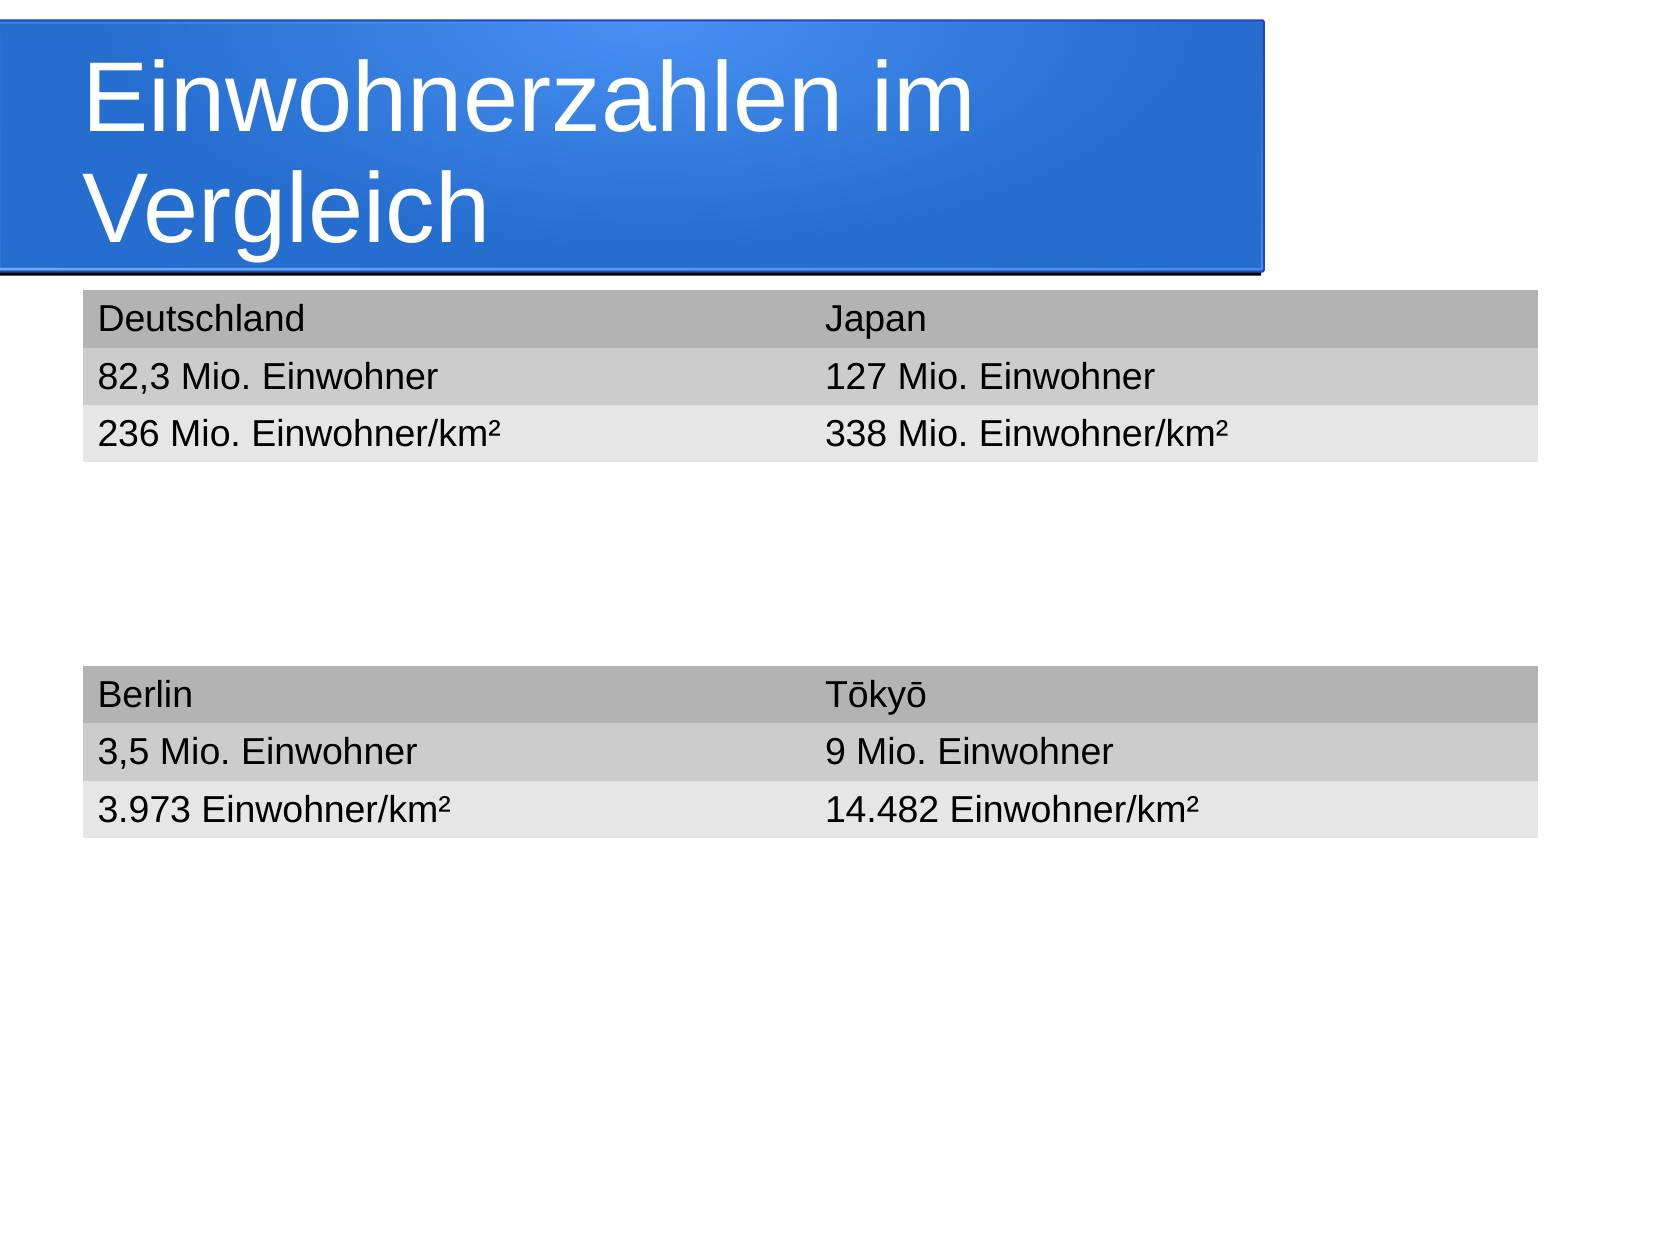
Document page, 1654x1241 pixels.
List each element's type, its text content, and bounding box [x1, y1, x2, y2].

table_cell 9 Mio. Einwohner [810, 723, 1538, 781]
table_cell 3,5 Mio. Einwohner [83, 723, 810, 781]
table_header Berlin [83, 666, 810, 723]
table_cell 127 Mio. Einwohner [810, 348, 1538, 405]
table_cell 82,3 Mio. Einwohner [83, 348, 810, 405]
table_header Deutschland [83, 290, 810, 348]
table_cell 14.482 Einwohner/km² [810, 781, 1538, 838]
table_cell 236 Mio. Einwohner/km² [83, 405, 810, 462]
table_header Japan [810, 290, 1538, 348]
table_cell 3.973 Einwohner/km² [83, 781, 810, 838]
table_header Tōkyō [810, 666, 1538, 723]
table_cell 338 Mio. Einwohner/km² [810, 405, 1538, 462]
title Einwohnerzahlen im Vergleich [82, 42, 1250, 264]
